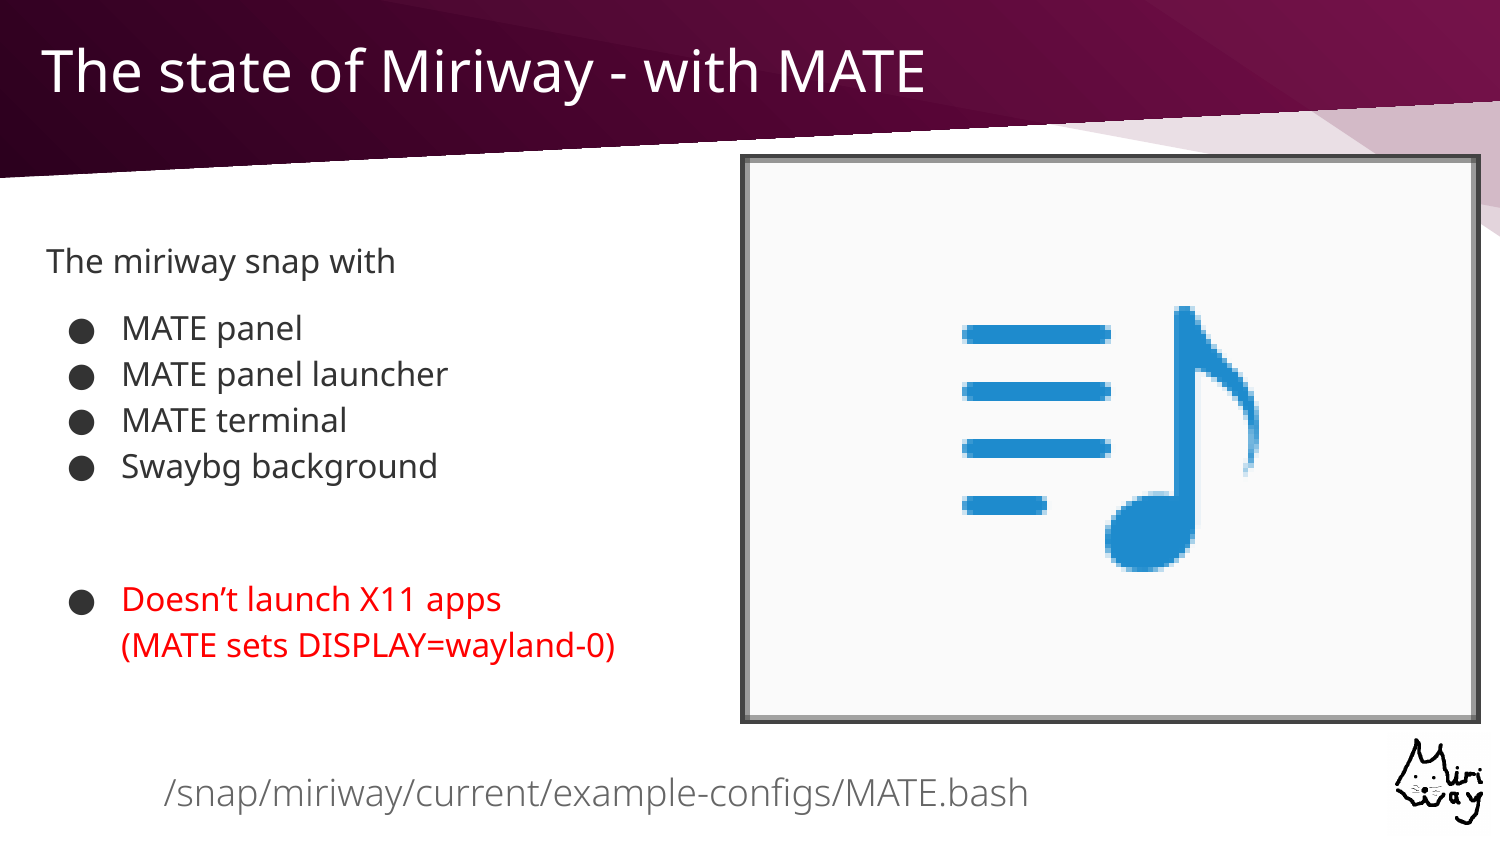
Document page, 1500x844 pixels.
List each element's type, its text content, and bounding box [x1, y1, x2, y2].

picture [1387, 732, 1491, 836]
list The miriway snap with MATE panel MATE panel launcher MATE terminal Swaybg background Doesn’t launch X11 apps (MATE sets DISPLAY=wayland-0) [35, 229, 658, 708]
text_box [739, 153, 1483, 726]
subtitle /snap/miriway/current/example-configs/MATE.bash [152, 754, 1369, 821]
title The state of Miriway - with MATE [41, 5, 1336, 134]
